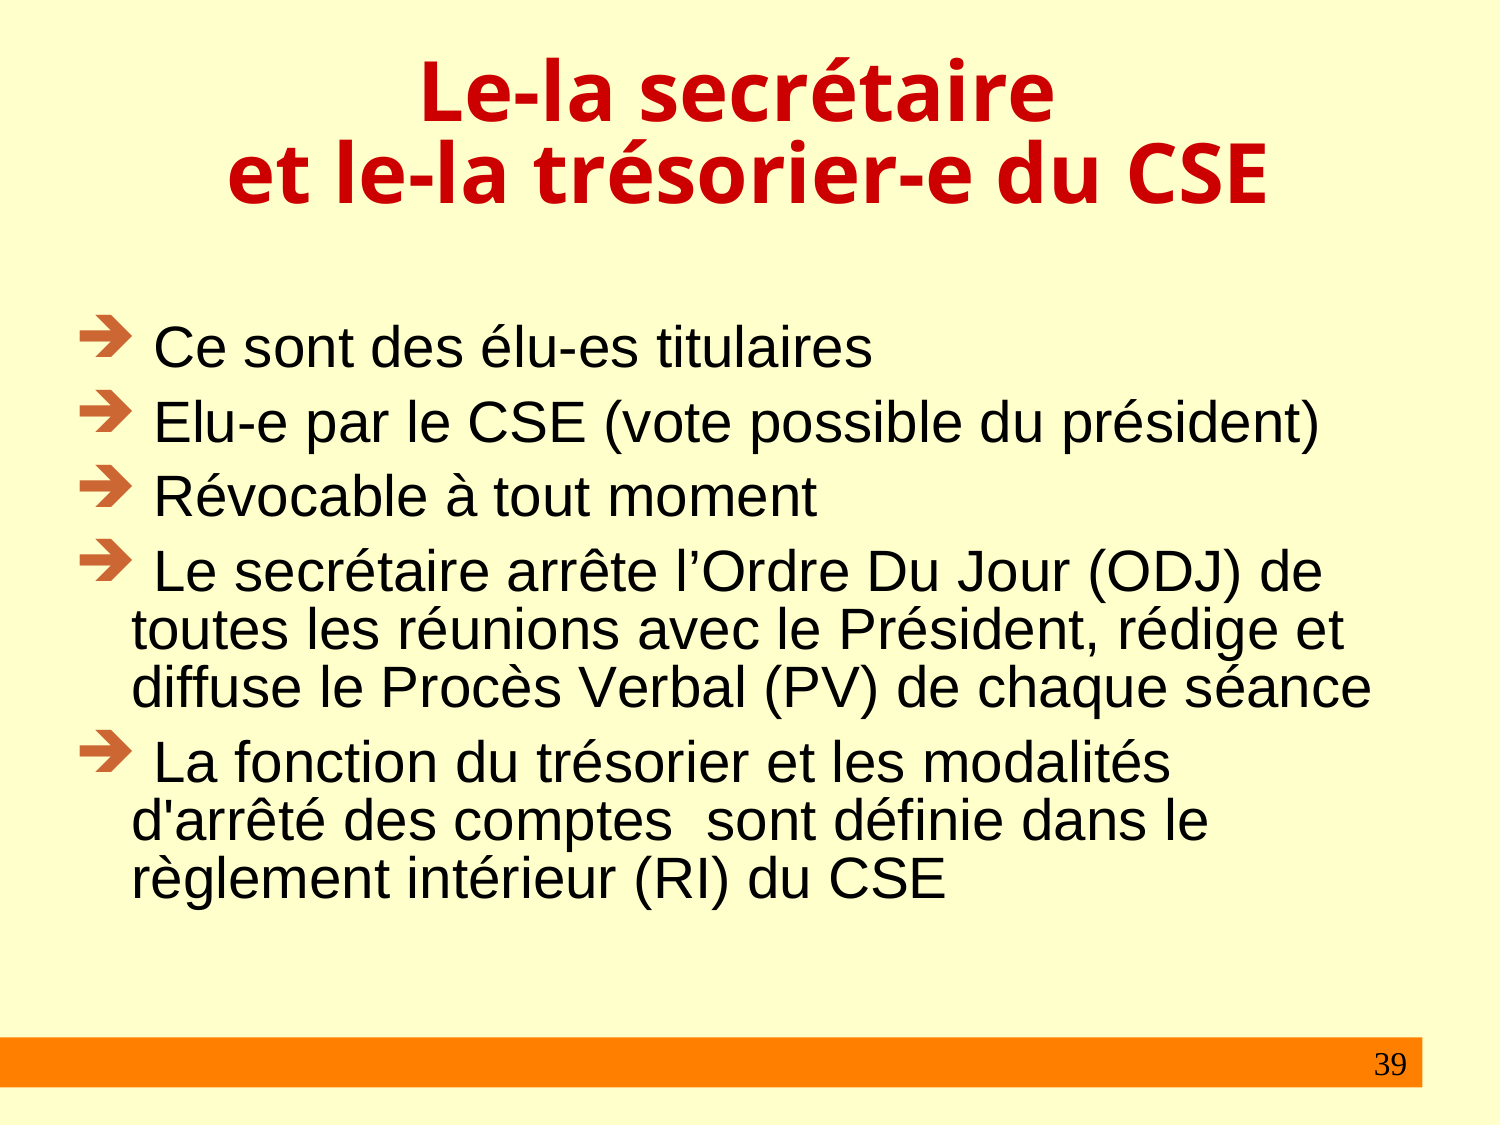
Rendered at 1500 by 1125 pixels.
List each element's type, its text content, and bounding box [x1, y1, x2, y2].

list Ce sont des élu-es titulaires Elu-e par le CSE (vote possible du président) Révocable à tout moment Le secrétaire arrête l’Ordre Du Jour (ODJ) de toutes les réunions avec le Président, rédige et diffuse le Procès Verbal (PV) de chaque séance La fonction du trésorier et les modalités d'arrêté des comptes sont définie dans le règlement intérieur (RI) du CSE [60, 206, 1399, 712]
title Le-la secrétaire et le-la trésorier-e du CSE [74, 20, 1423, 255]
text_box <numéro> [0, 1037, 1423, 1088]
